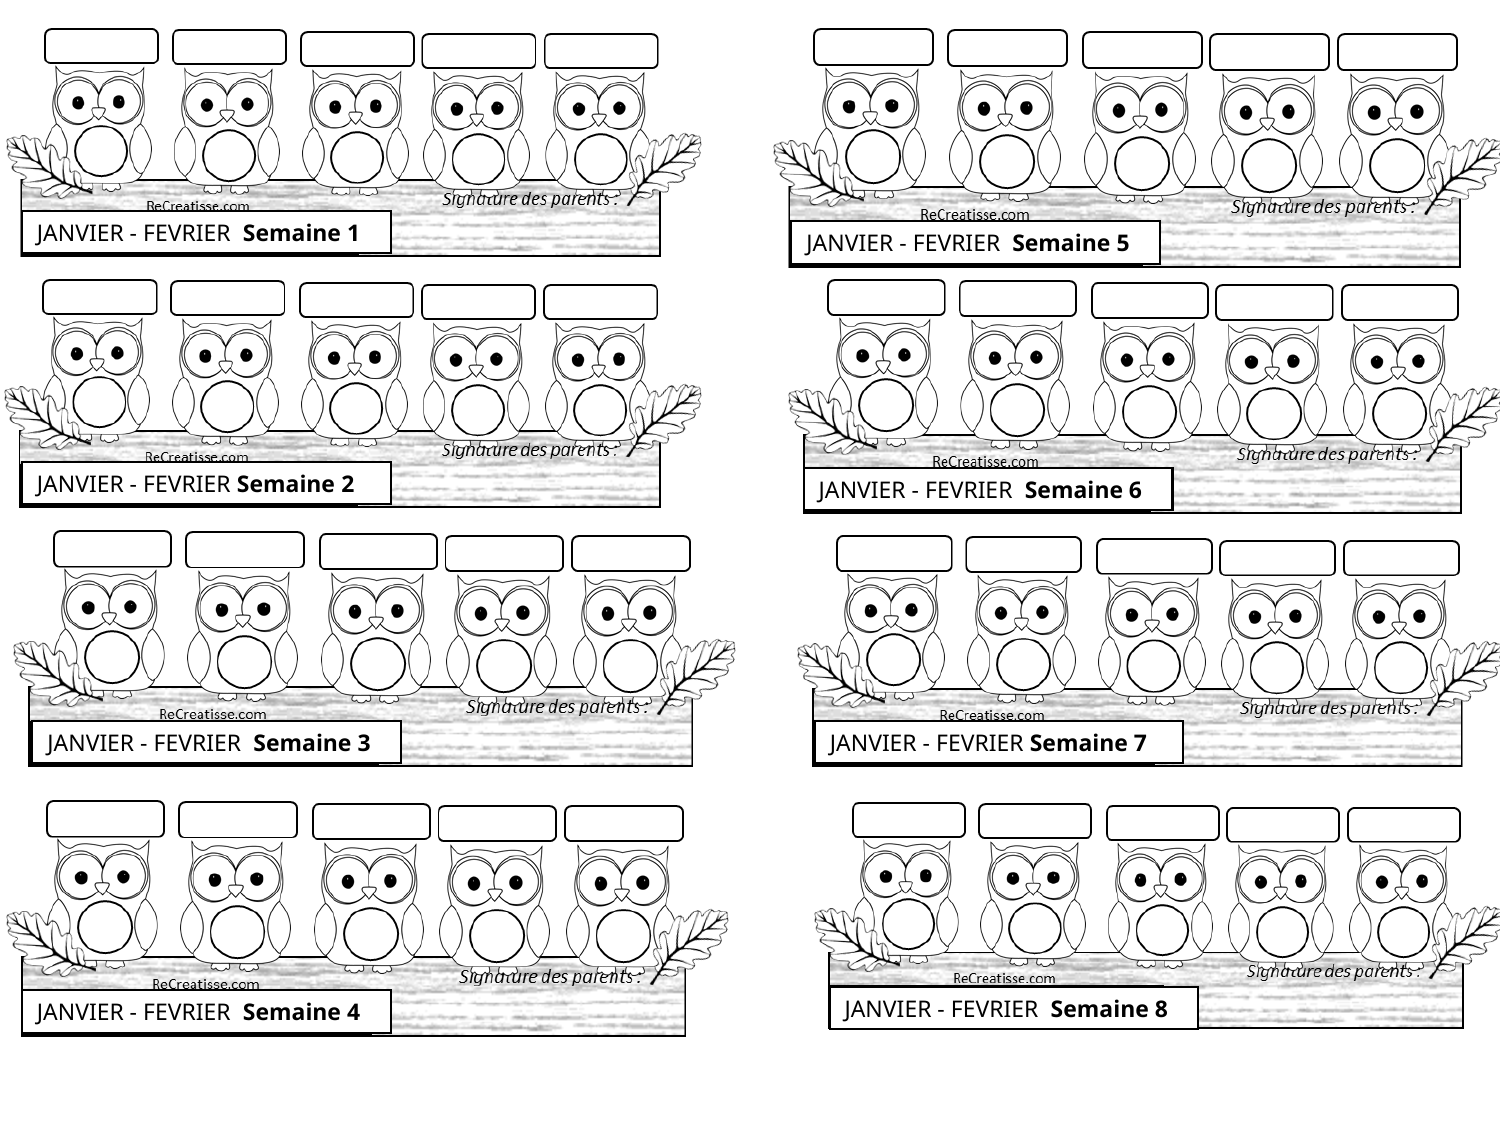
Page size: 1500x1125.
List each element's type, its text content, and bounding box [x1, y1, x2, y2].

text_box JANVIER - FEVRIER Semaine 8 [830, 987, 1198, 1029]
picture [0, 279, 710, 512]
picture [7, 530, 744, 771]
text_box JANVIER - FEVRIER Semaine 3 [32, 721, 401, 763]
text_box JANVIER - FEVRIER Semaine 6 [804, 468, 1172, 510]
text_box JANVIER - FEVRIER Semaine 2 [22, 462, 391, 504]
picture [782, 279, 1500, 518]
picture [808, 802, 1500, 1033]
text_box JANVIER - FEVRIER Semaine 7 [815, 721, 1183, 763]
picture [0, 28, 710, 261]
picture [0, 800, 737, 1041]
text_box JANVIER - FEVRIER Semaine 1 [22, 211, 391, 253]
picture [791, 535, 1500, 771]
text_box JANVIER - FEVRIER Semaine 4 [22, 990, 391, 1033]
text_box JANVIER - FEVRIER Semaine 5 [791, 221, 1160, 264]
picture [767, 28, 1500, 272]
